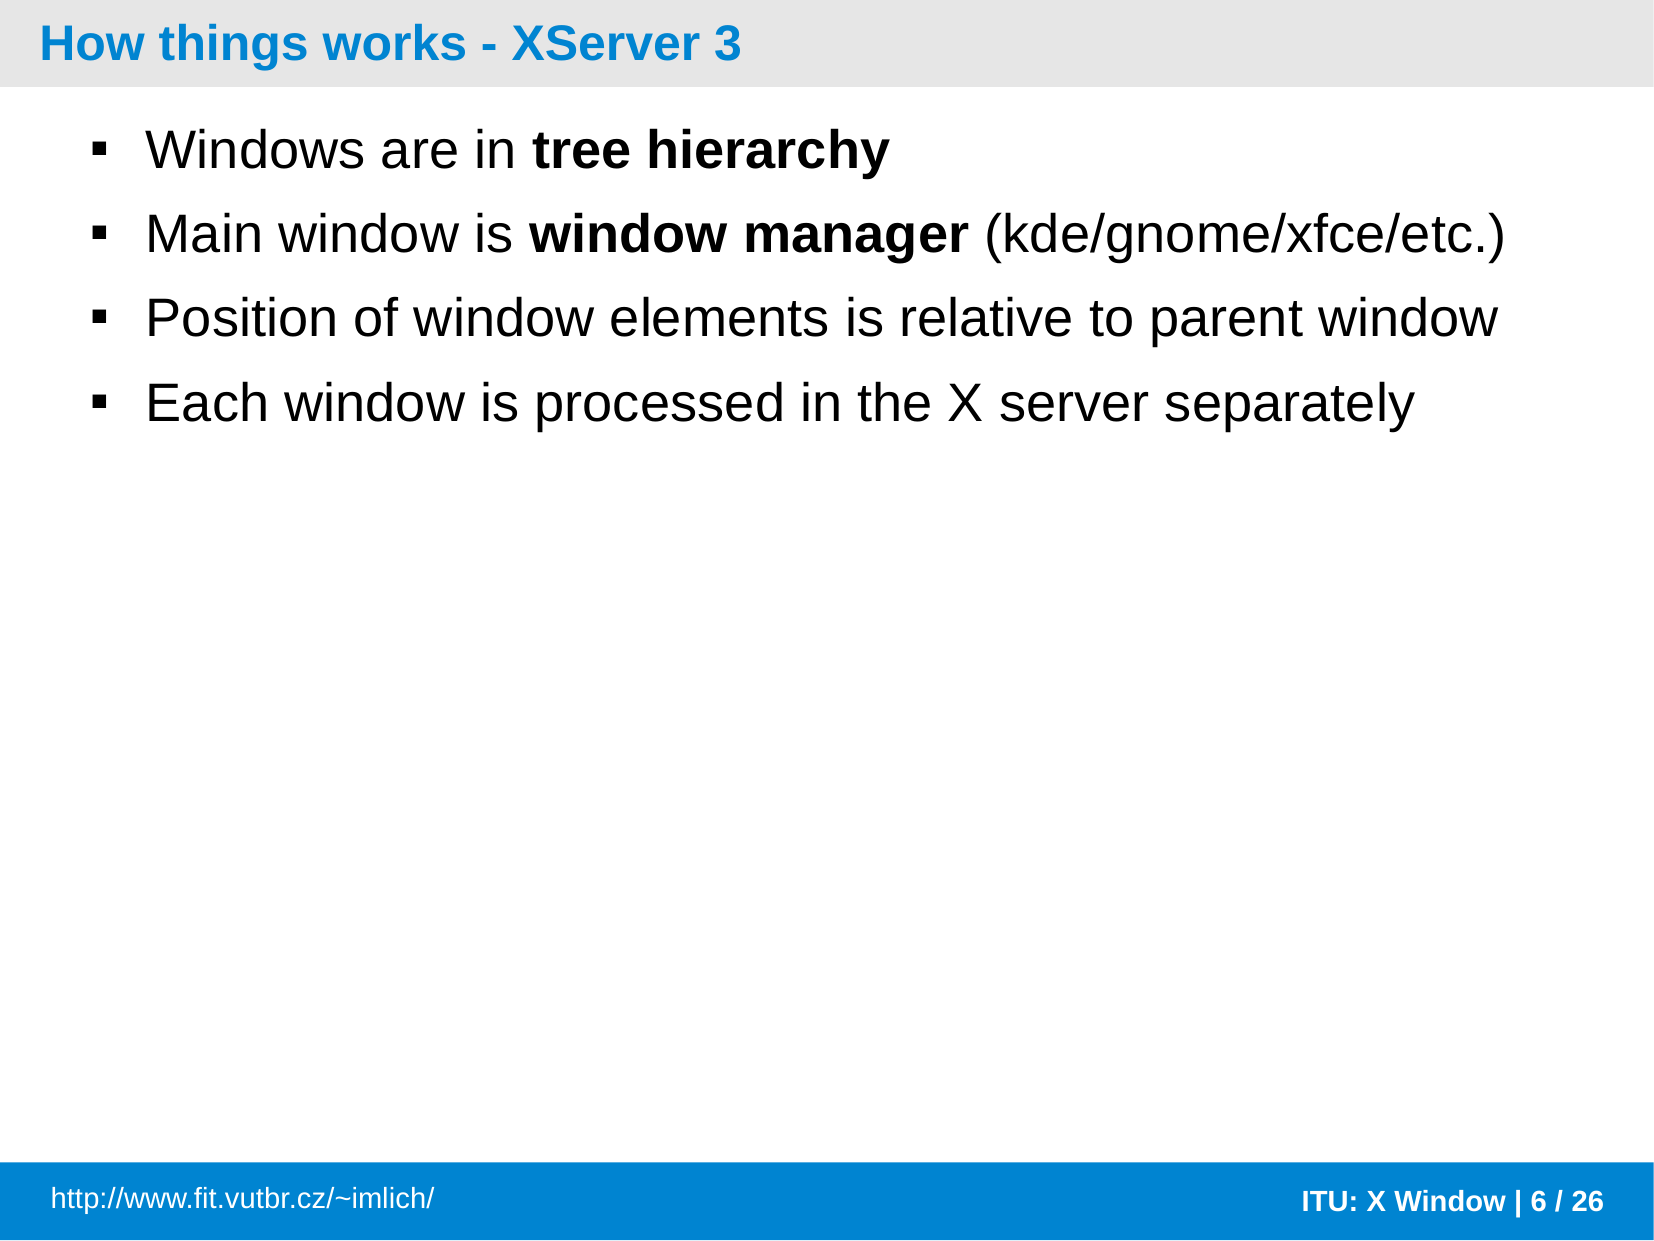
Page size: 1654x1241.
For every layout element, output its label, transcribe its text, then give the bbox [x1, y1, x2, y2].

list Windows are in tree hierarchy Main window is window manager (kde/gnome/xfce/etc.) Position of window elements is relative to parent window Each window is processed in the X server separately [75, 119, 1564, 1111]
title How things works - XServer 3 [39, 5, 1615, 81]
